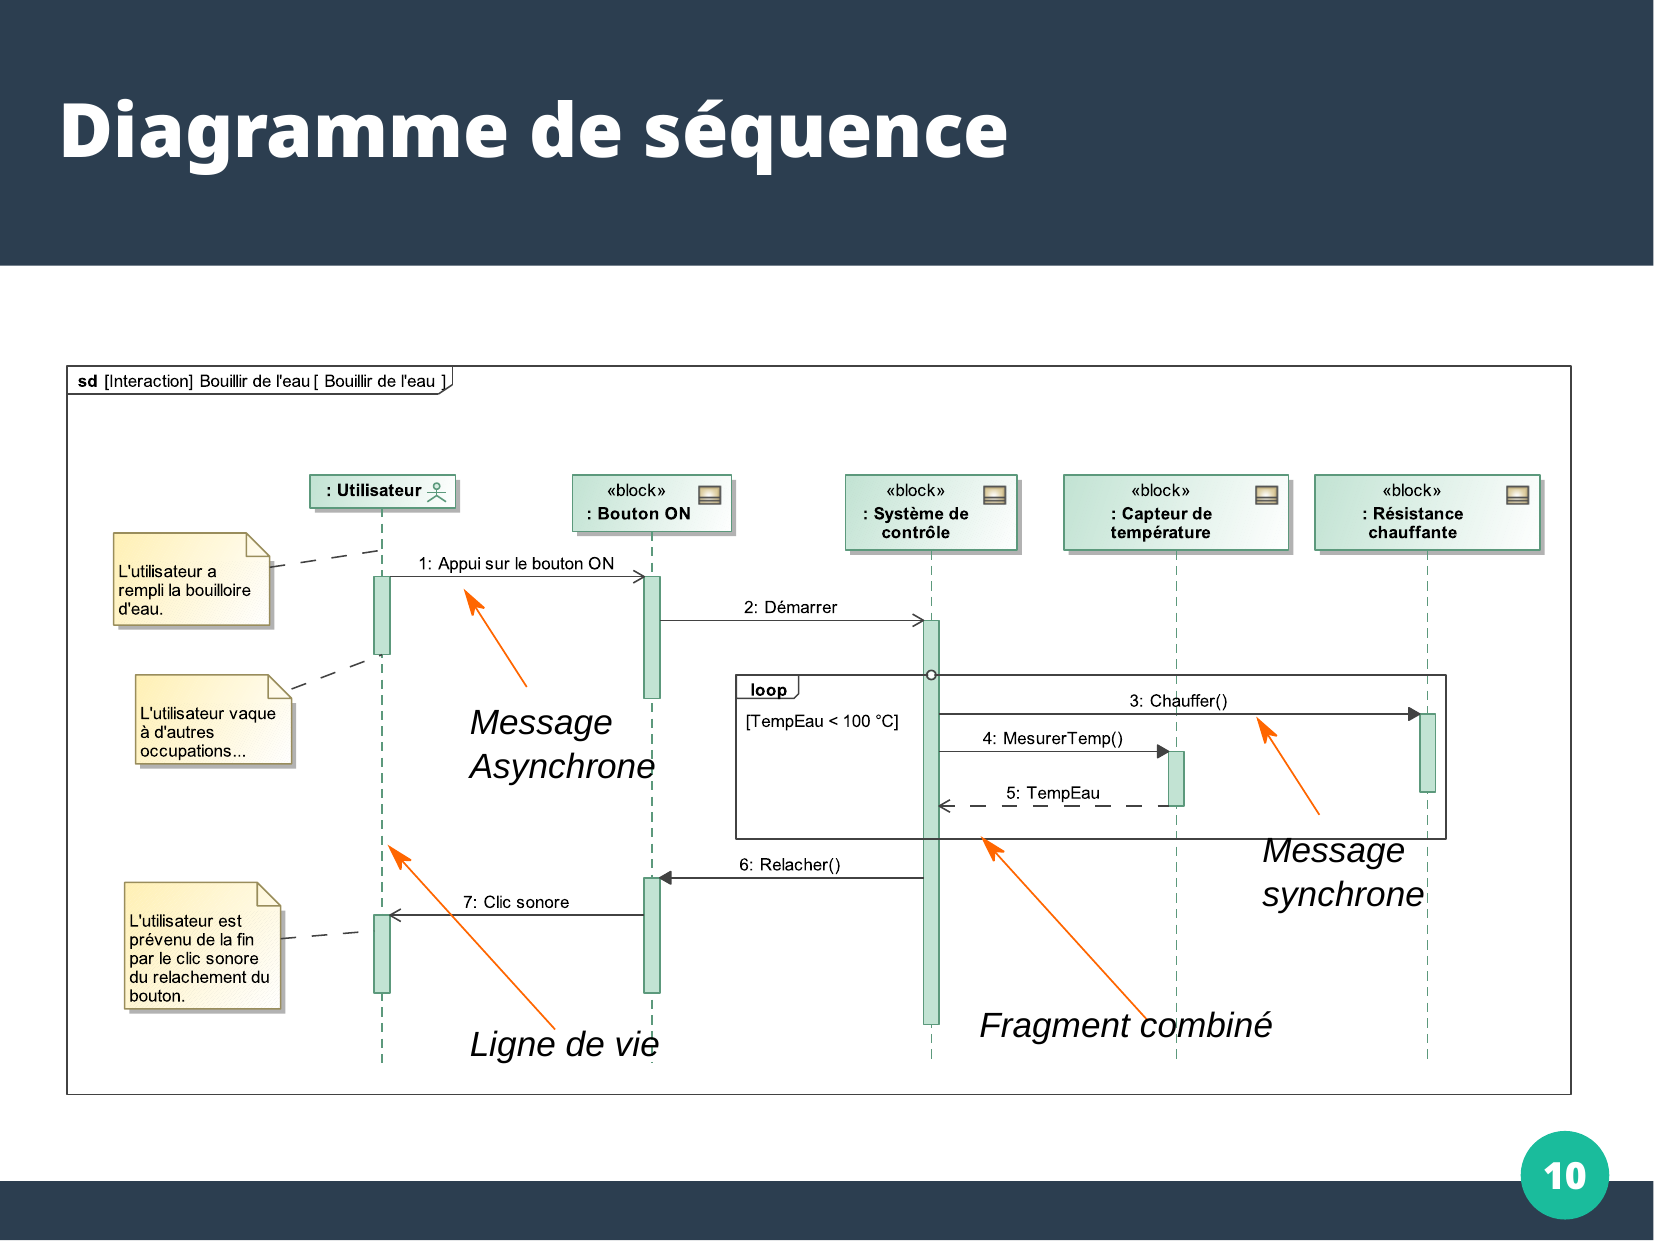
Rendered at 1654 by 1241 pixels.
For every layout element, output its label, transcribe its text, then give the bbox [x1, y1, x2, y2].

picture [59, 358, 1595, 1119]
title Diagramme de séquence [59, 49, 1595, 207]
